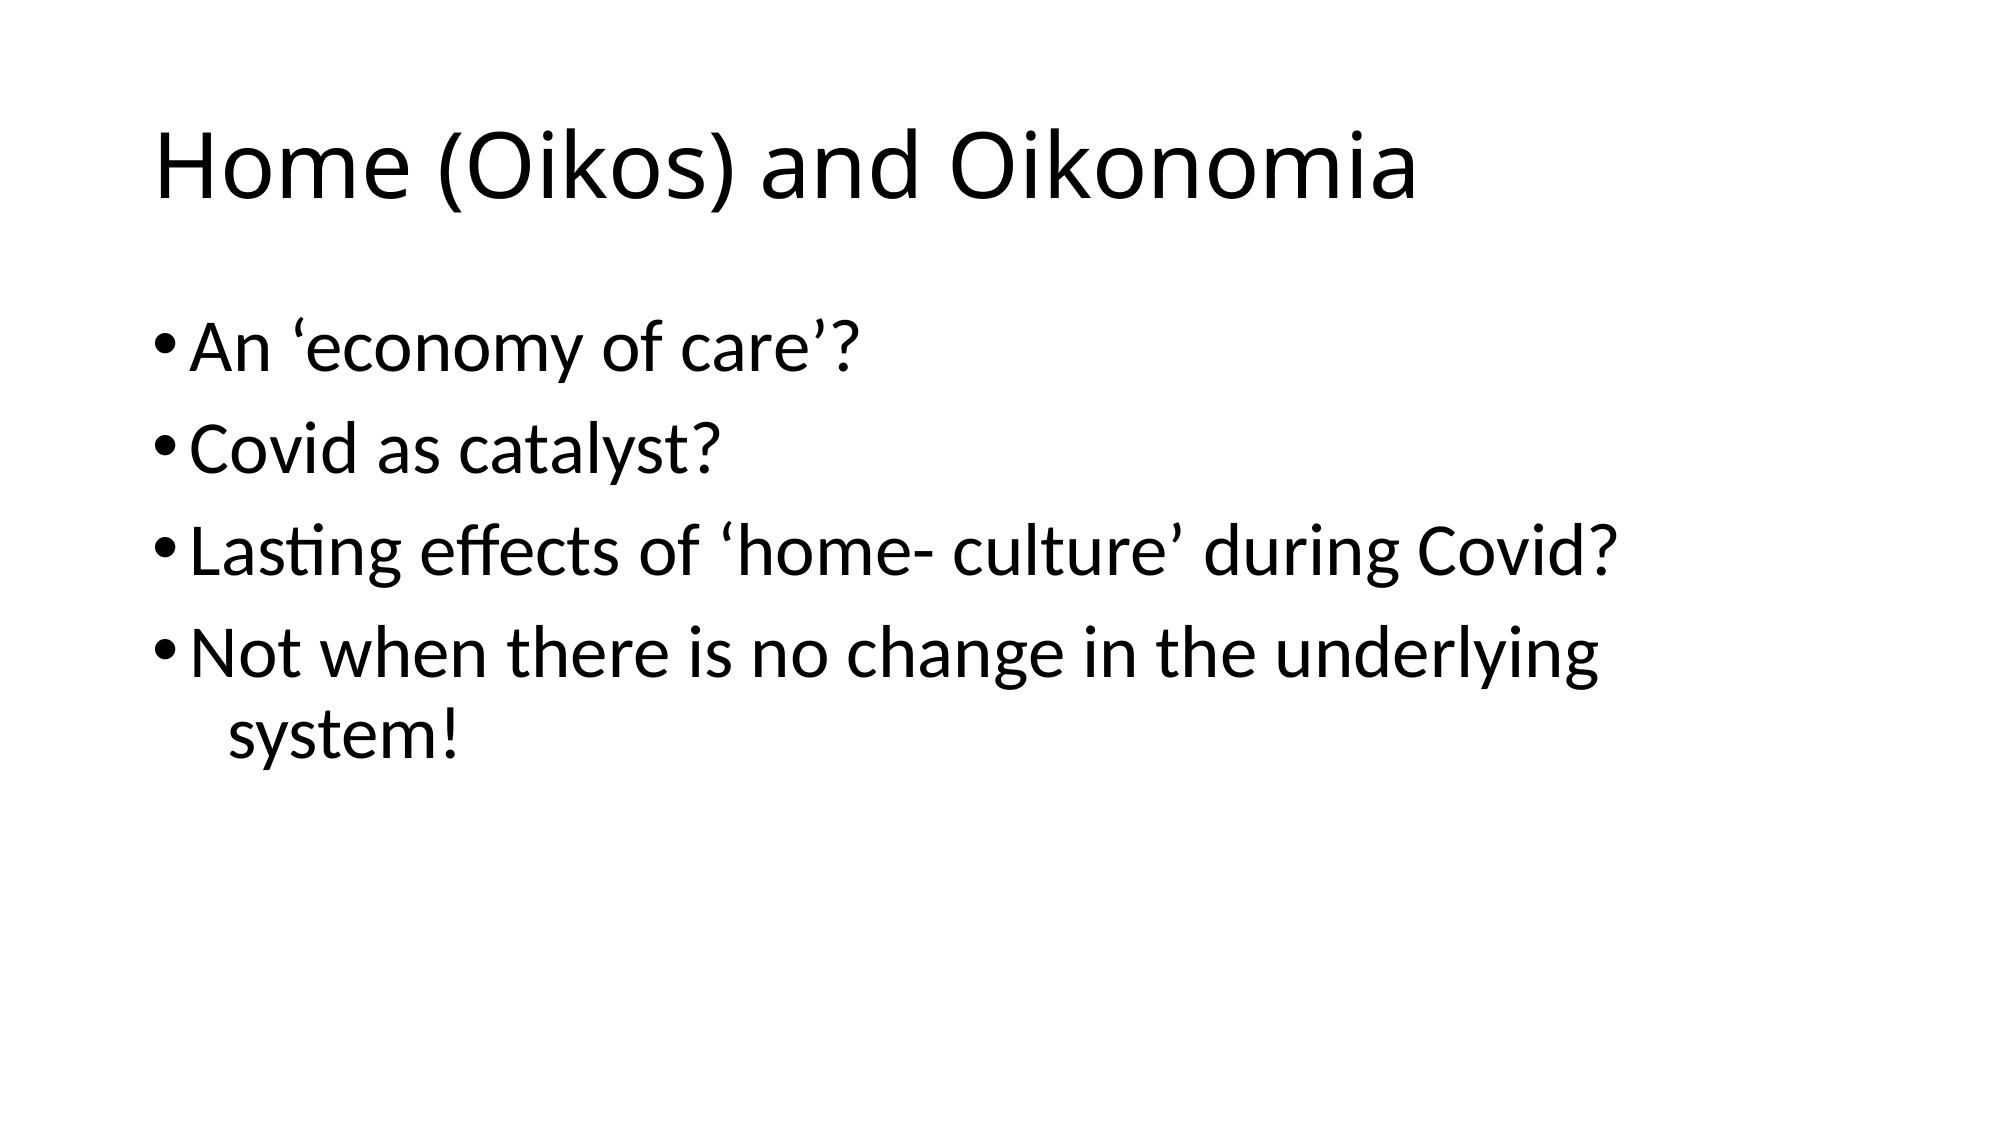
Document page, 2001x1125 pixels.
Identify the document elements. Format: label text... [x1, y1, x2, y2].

list An ‘economy of care’? Covid as catalyst? Lasting effects of ‘home- culture’ during Covid? Not when there is no change in the underlying system! [137, 299, 1863, 1014]
title Home (Oikos) and Oikonomia [137, 59, 1863, 278]
